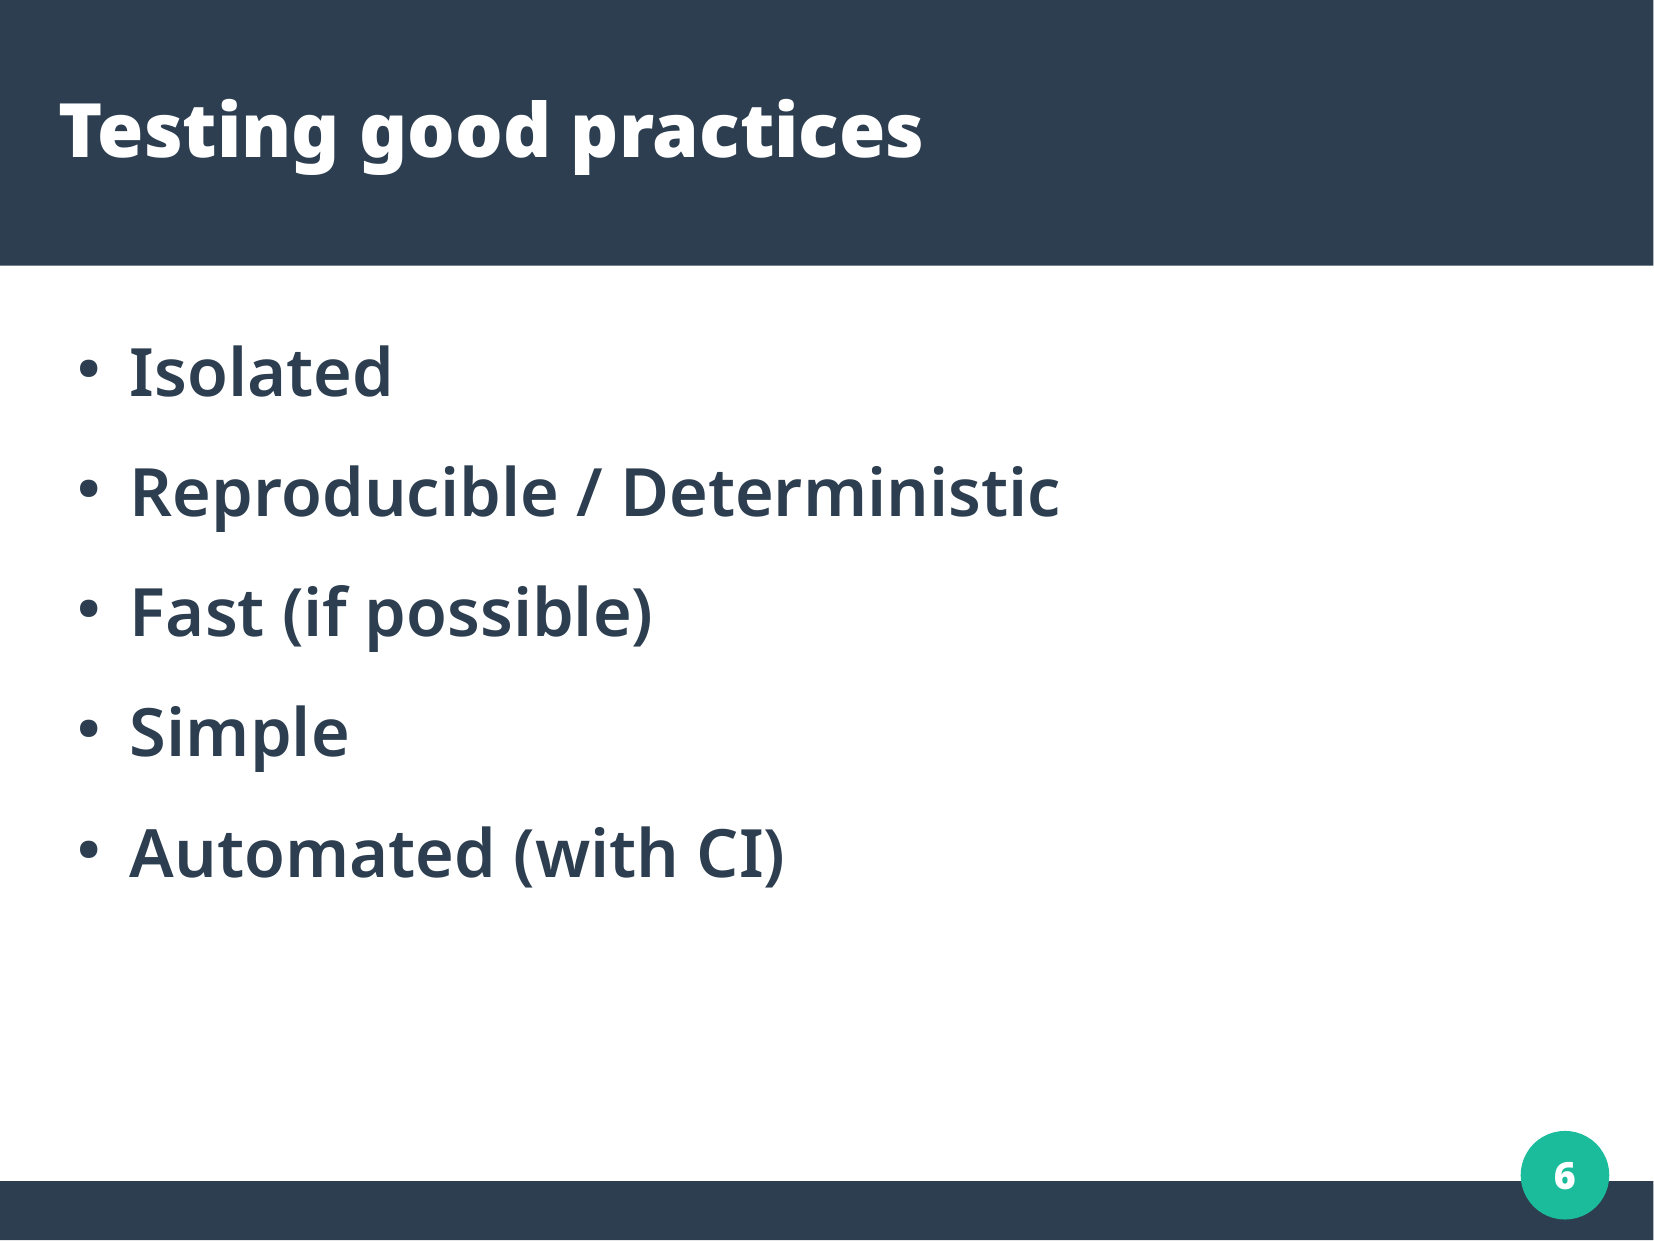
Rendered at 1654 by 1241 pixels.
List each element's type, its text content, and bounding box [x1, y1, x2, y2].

list Isolated Reproducible / Deterministic Fast (if possible) Simple Automated (with CI) [59, 324, 1595, 1152]
title Testing good practices [59, 49, 1595, 207]
